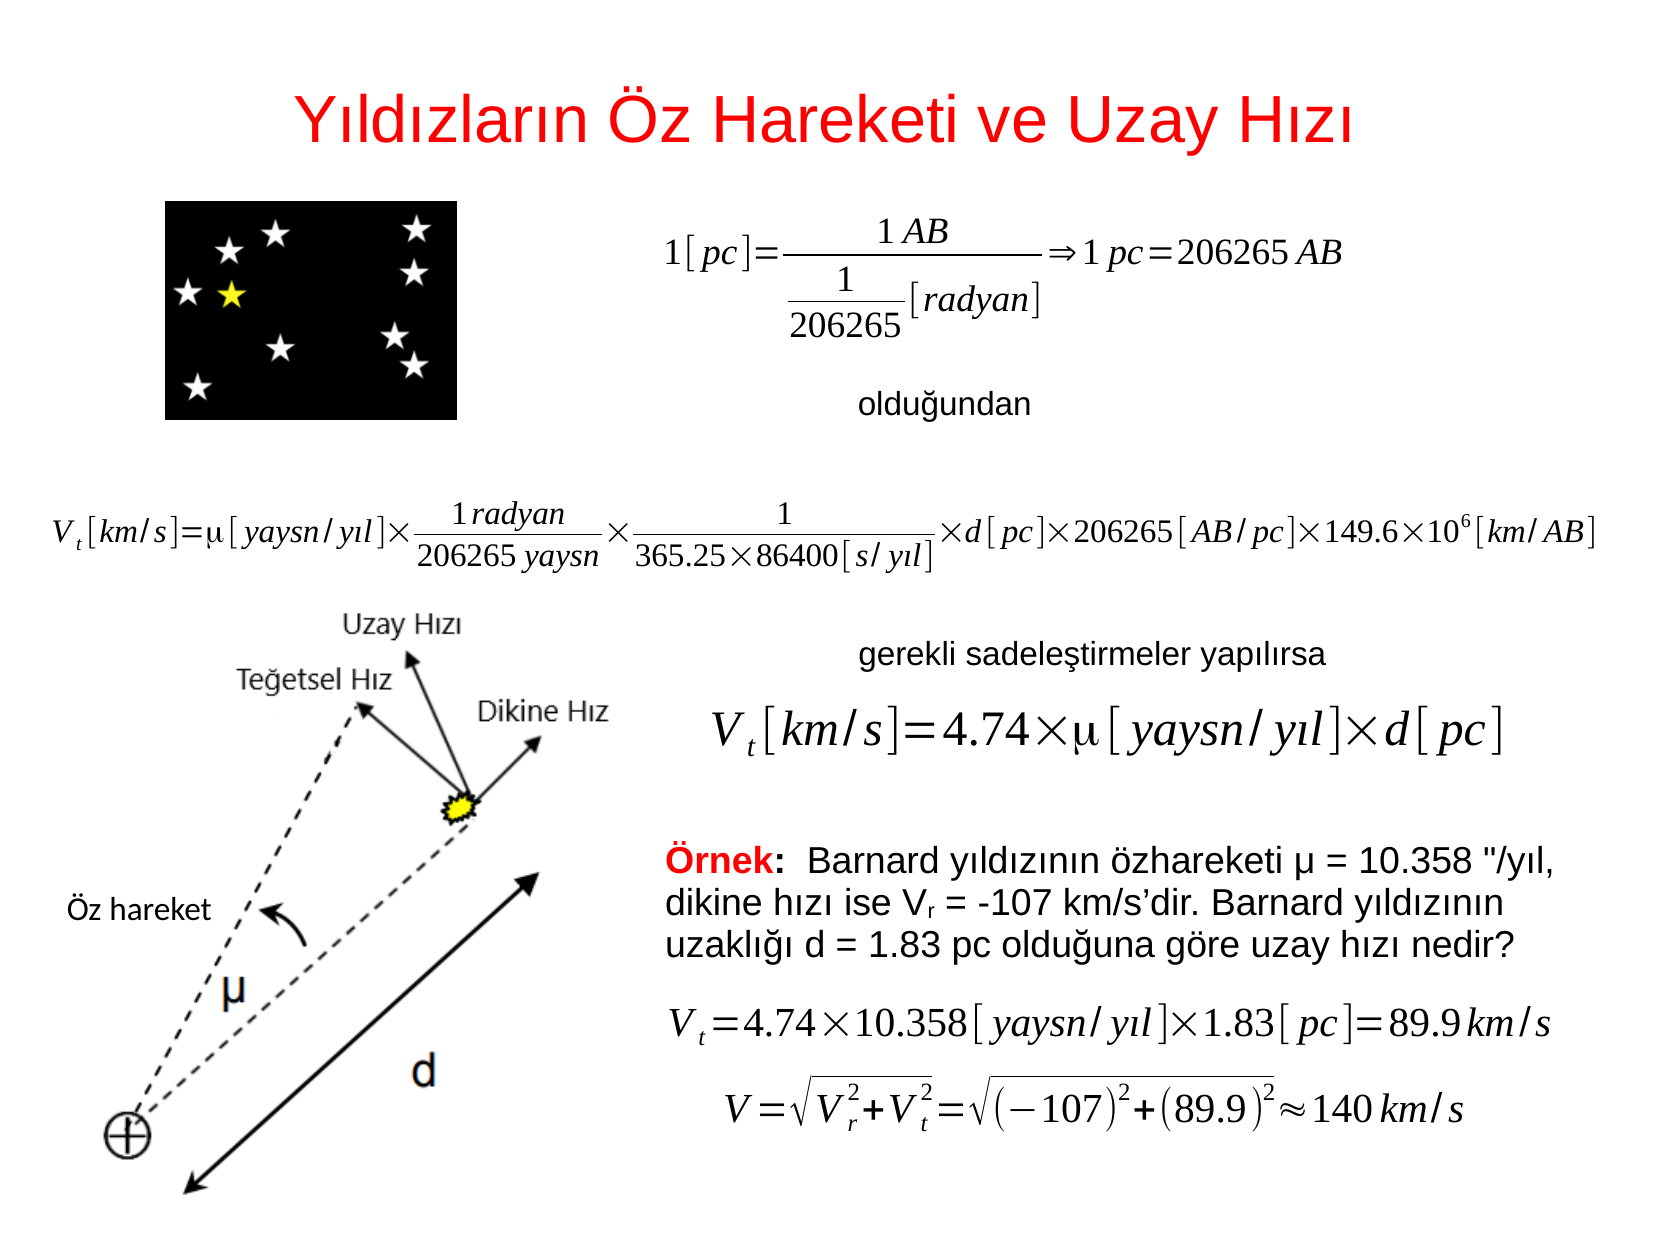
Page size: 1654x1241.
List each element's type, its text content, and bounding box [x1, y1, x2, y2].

text_box olduğundan [660, 378, 1231, 431]
text_box Öz hareket [48, 880, 231, 935]
chart [656, 210, 1351, 346]
chart [703, 700, 1511, 763]
text_box Yıldızların Öz Hareketi ve Uzay Hızı [135, 75, 1516, 167]
picture [165, 201, 457, 421]
picture [99, 599, 634, 1220]
text_box gerekli sadeleştirmeler yapılırsa [807, 627, 1378, 680]
chart [660, 999, 1559, 1052]
chart [45, 495, 1603, 575]
text_box Örnek: Barnard yıldızının özhareketi μ = 10.358 "/yıl, dikine hızı ise Vr = -107 km/s’dir. Barnard yıldızının uzaklığı d = 1.83 pc olduğuna göre uzay hızı nedir? [650, 831, 1653, 985]
chart [716, 1074, 1471, 1137]
